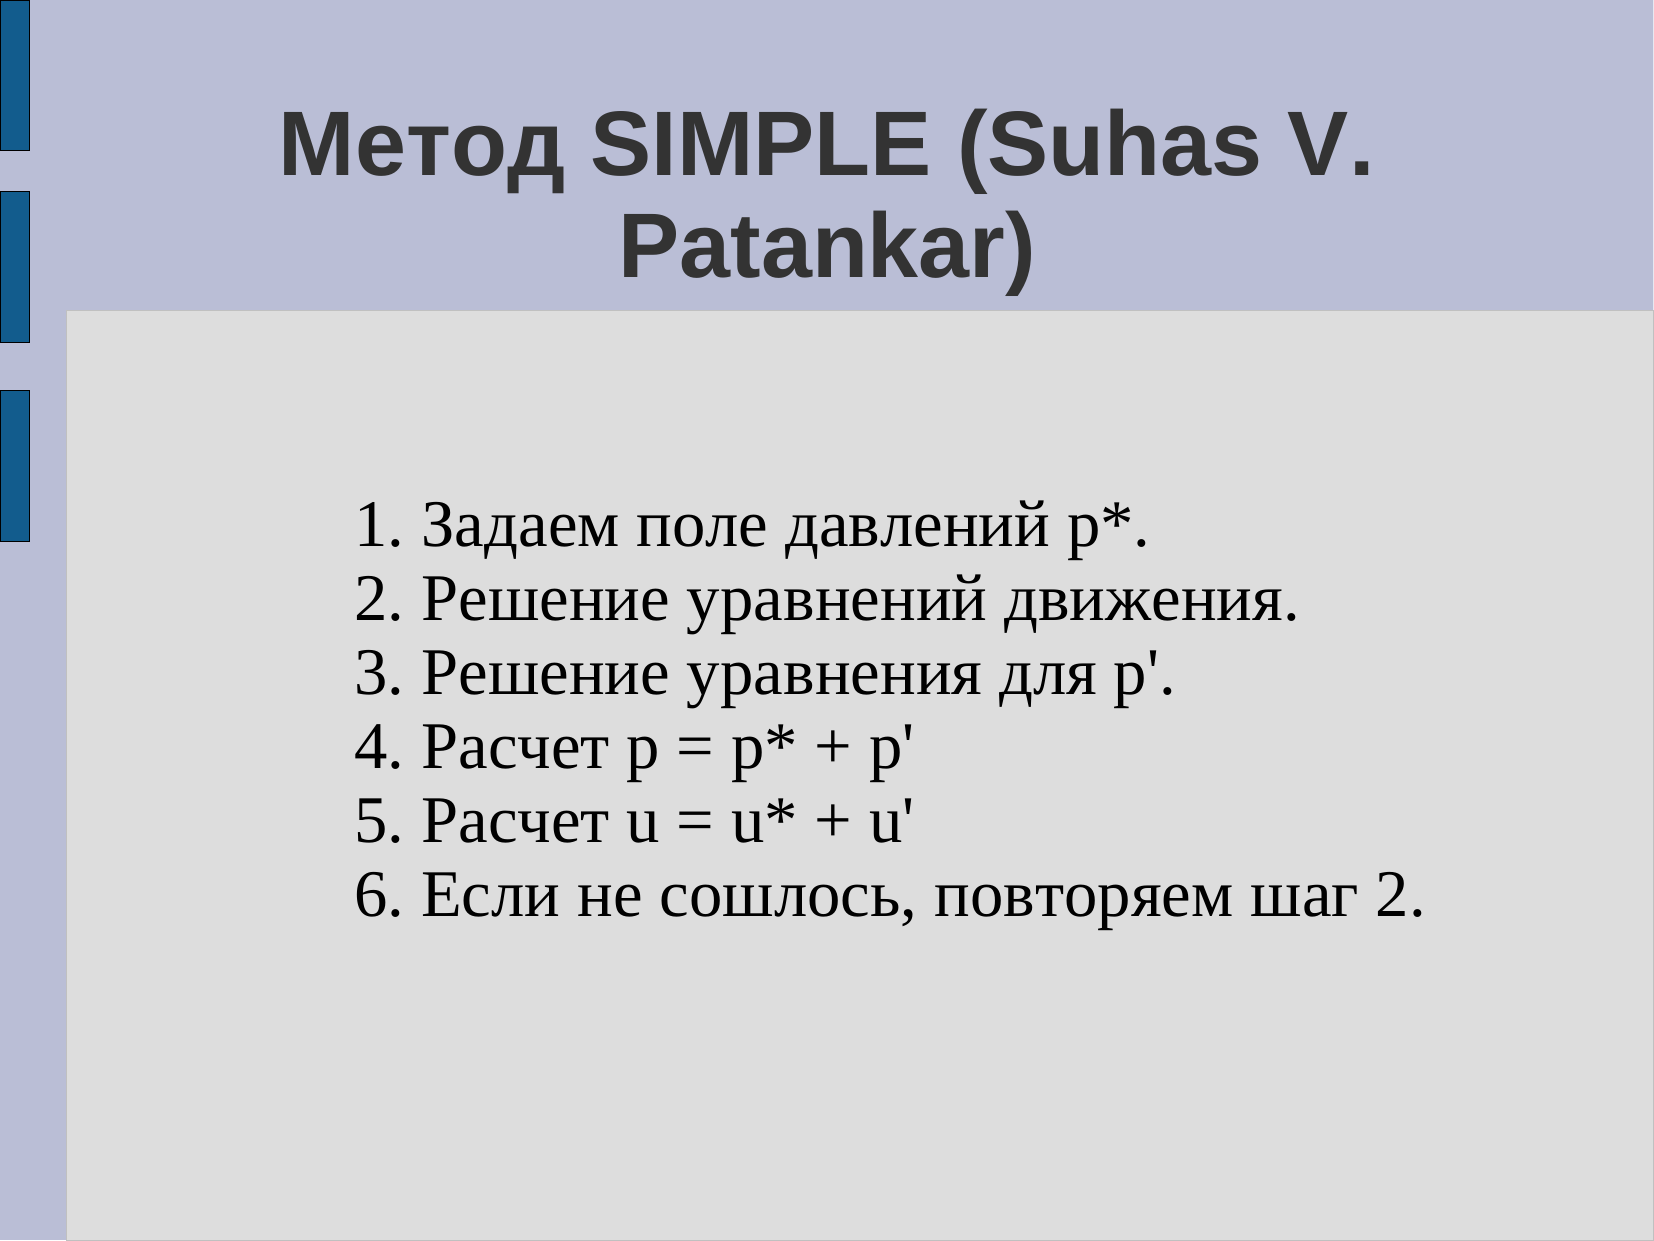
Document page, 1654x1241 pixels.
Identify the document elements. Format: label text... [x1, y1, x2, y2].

title Метод SIMPLE (Suhas V. Patankar) [121, 92, 1534, 298]
subtitle 1. Задаем поле давлений p*. 2. Решение уравнений движения. 3. Решение уравнения для p'. 4. Расчет p = p* + p' 5. Расчет u = u* + u' 6. Если не сошлось, повторяем шаг 2. [354, 383, 1506, 1034]
